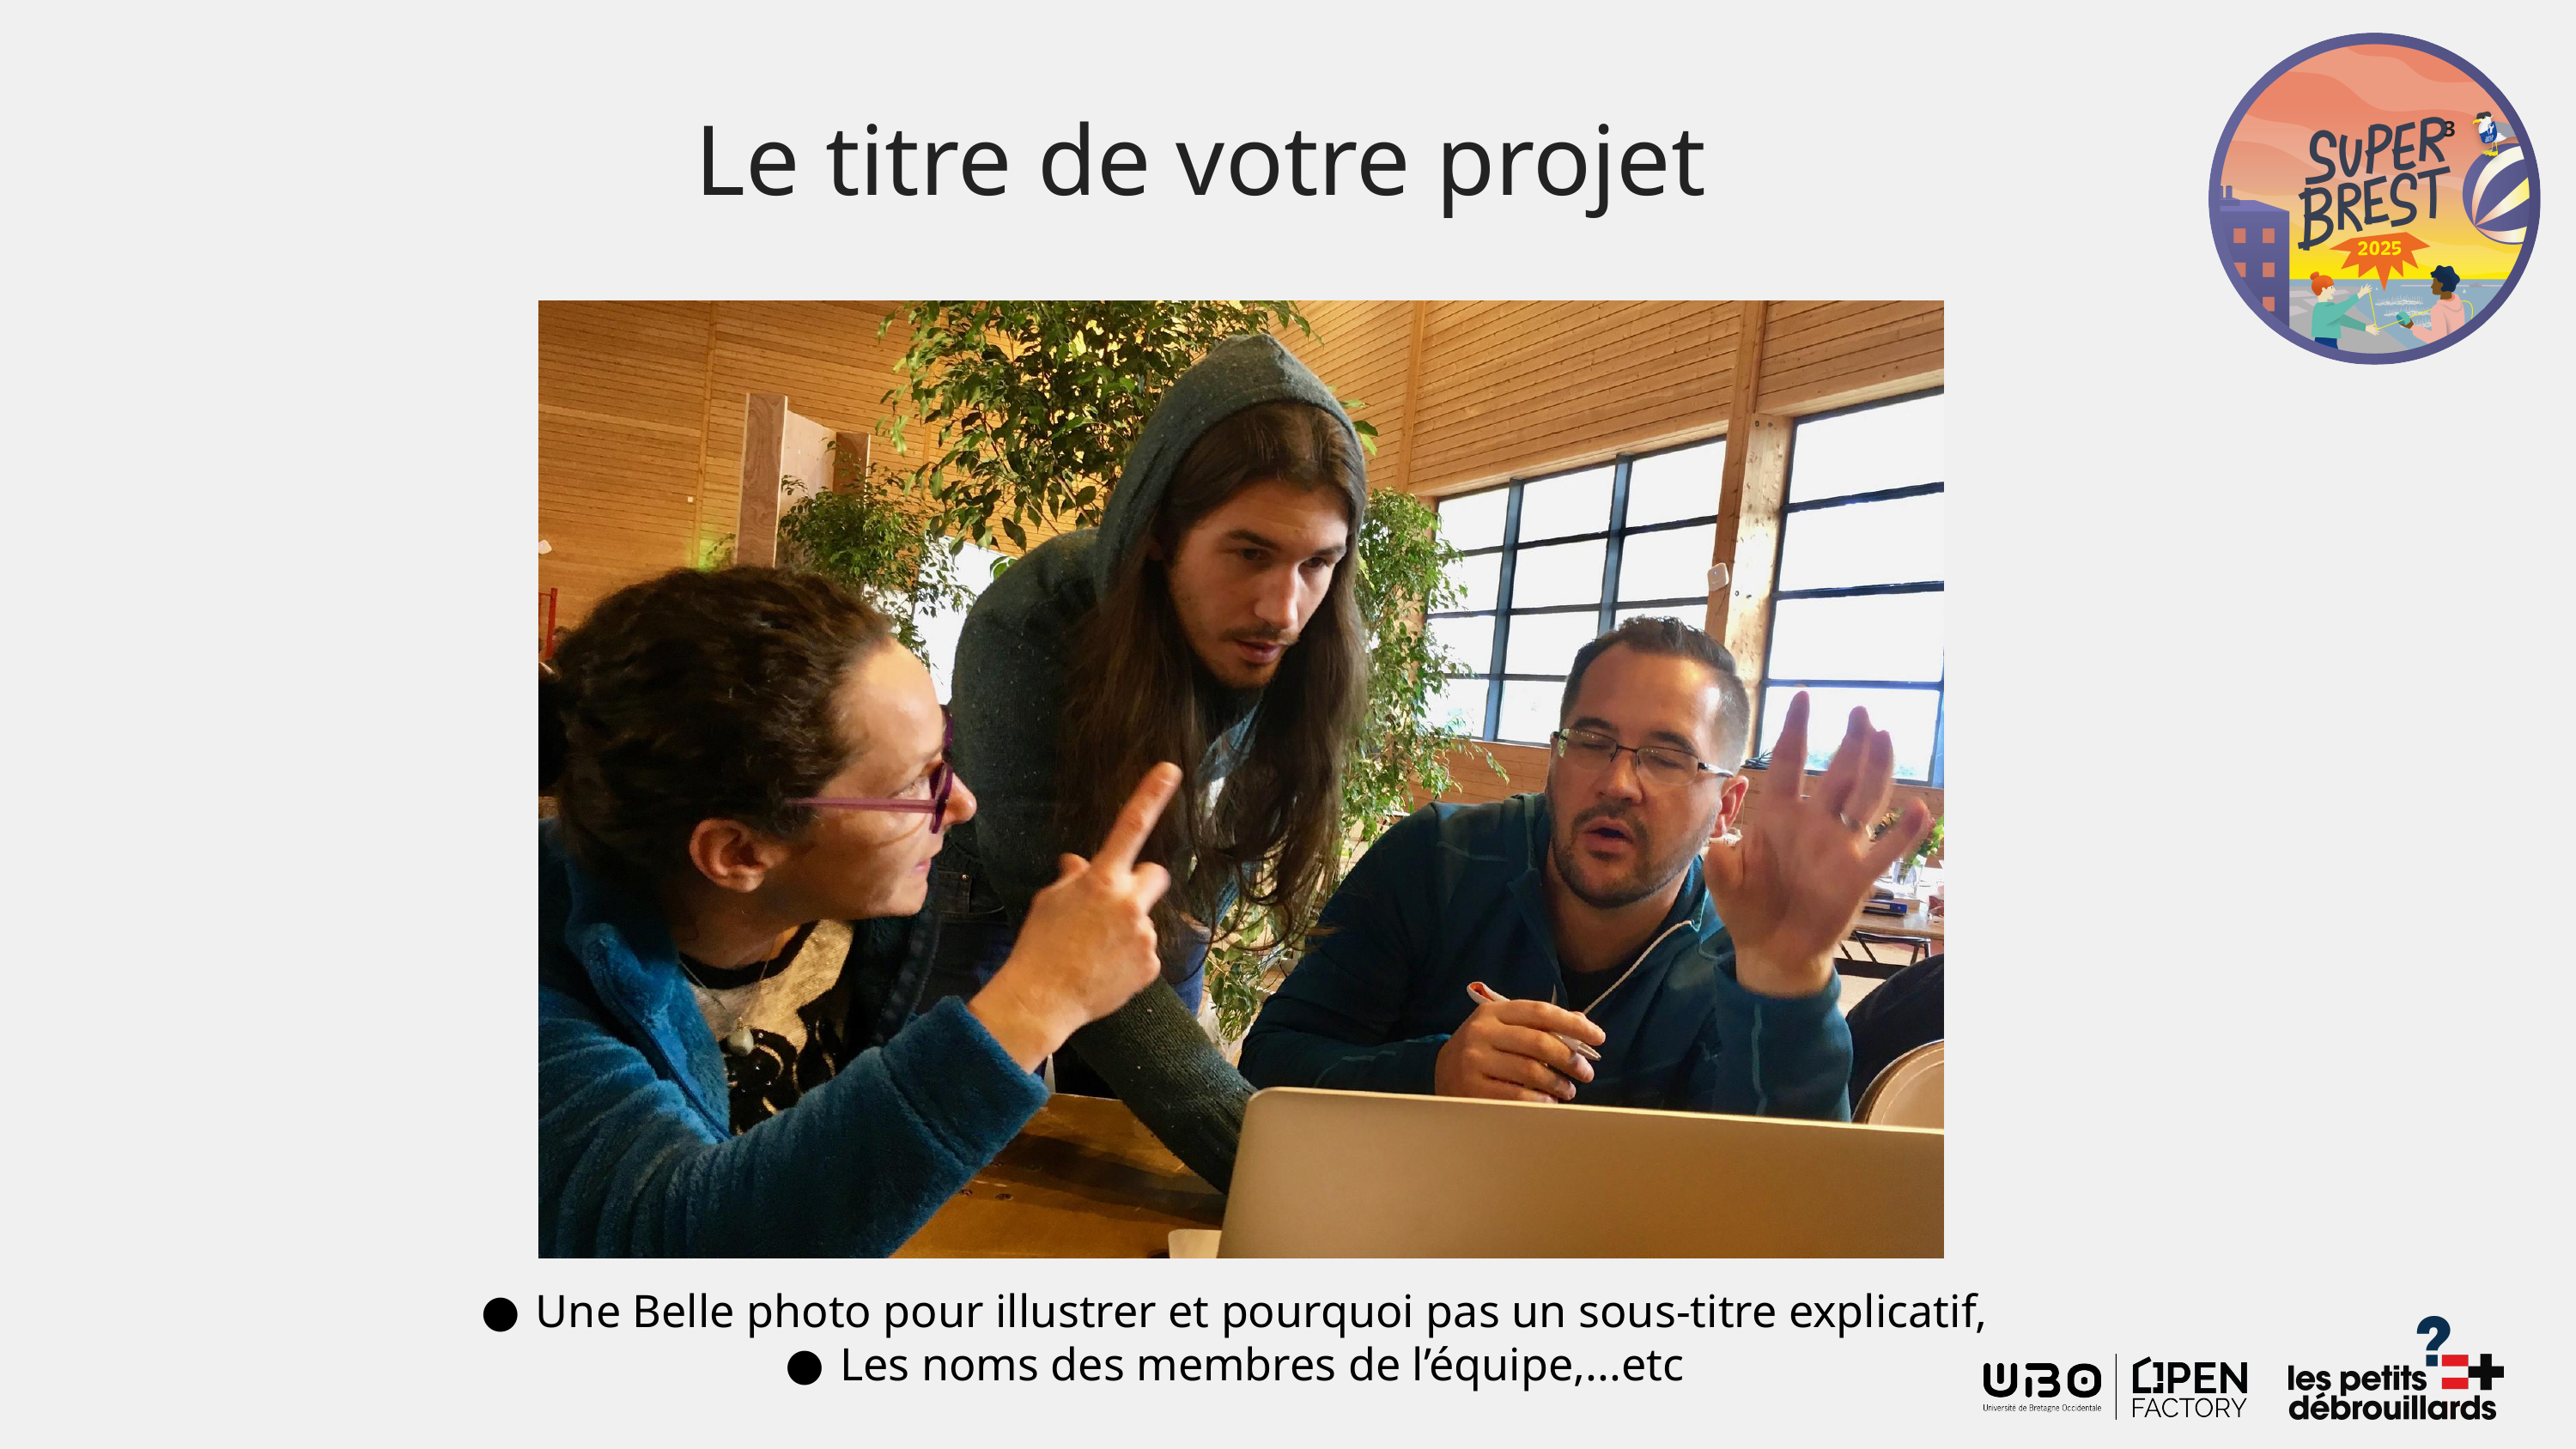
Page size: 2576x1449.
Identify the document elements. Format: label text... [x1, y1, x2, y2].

title Le titre de votre projet [273, 94, 2129, 311]
slide_number <numéro> [2307, 124, 2456, 145]
picture [2288, 1316, 2504, 1420]
picture [2187, 1354, 2247, 1420]
picture [538, 300, 1944, 1258]
list Une Belle photo pour illustrer et pourquoi pas un sous-titre explicatif, Les noms des membres de l’équipe,...etc [273, 1282, 2187, 1441]
picture [2208, 33, 2541, 365]
